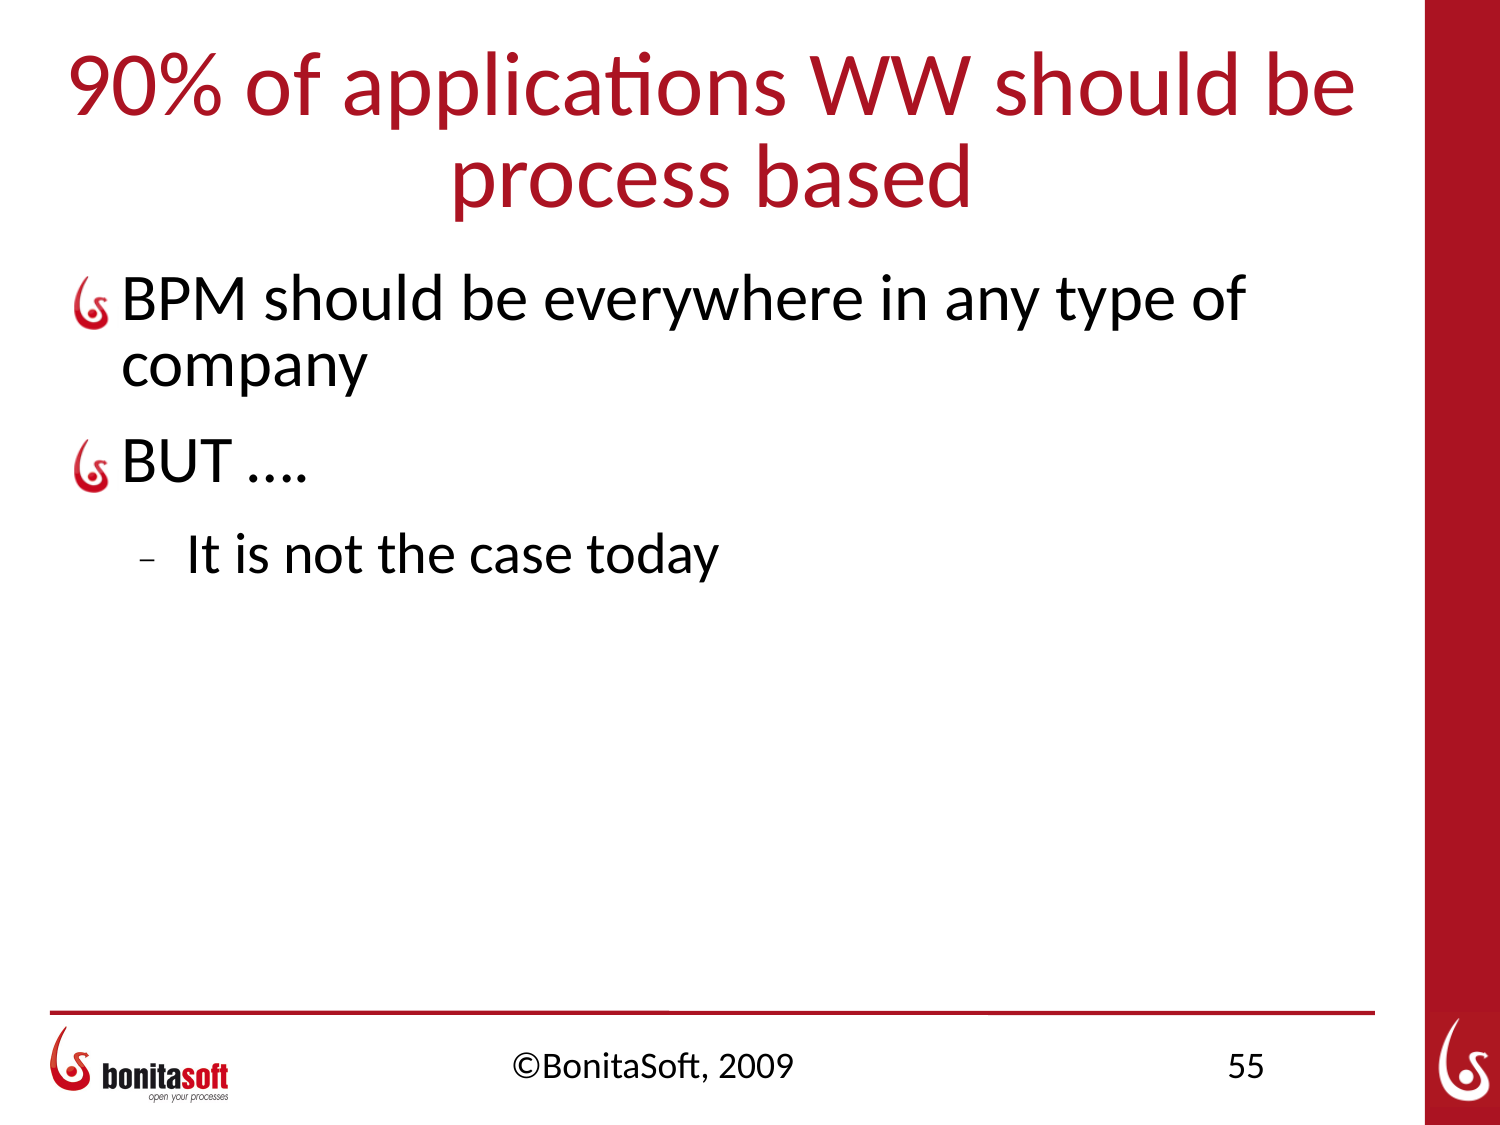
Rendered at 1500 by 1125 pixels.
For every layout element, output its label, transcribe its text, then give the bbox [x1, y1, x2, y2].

picture [50, 1026, 228, 1103]
footer ©BonitaSoft, 2009 [487, 1042, 1175, 1103]
list BPM should be everywhere in any type of company BUT …. It is not the case today [50, 262, 1375, 1005]
title 90% of applications WW should be process based [50, 45, 1375, 233]
slide_number <numéro><numéro> [1212, 1042, 1375, 1103]
picture [1430, 1012, 1500, 1107]
